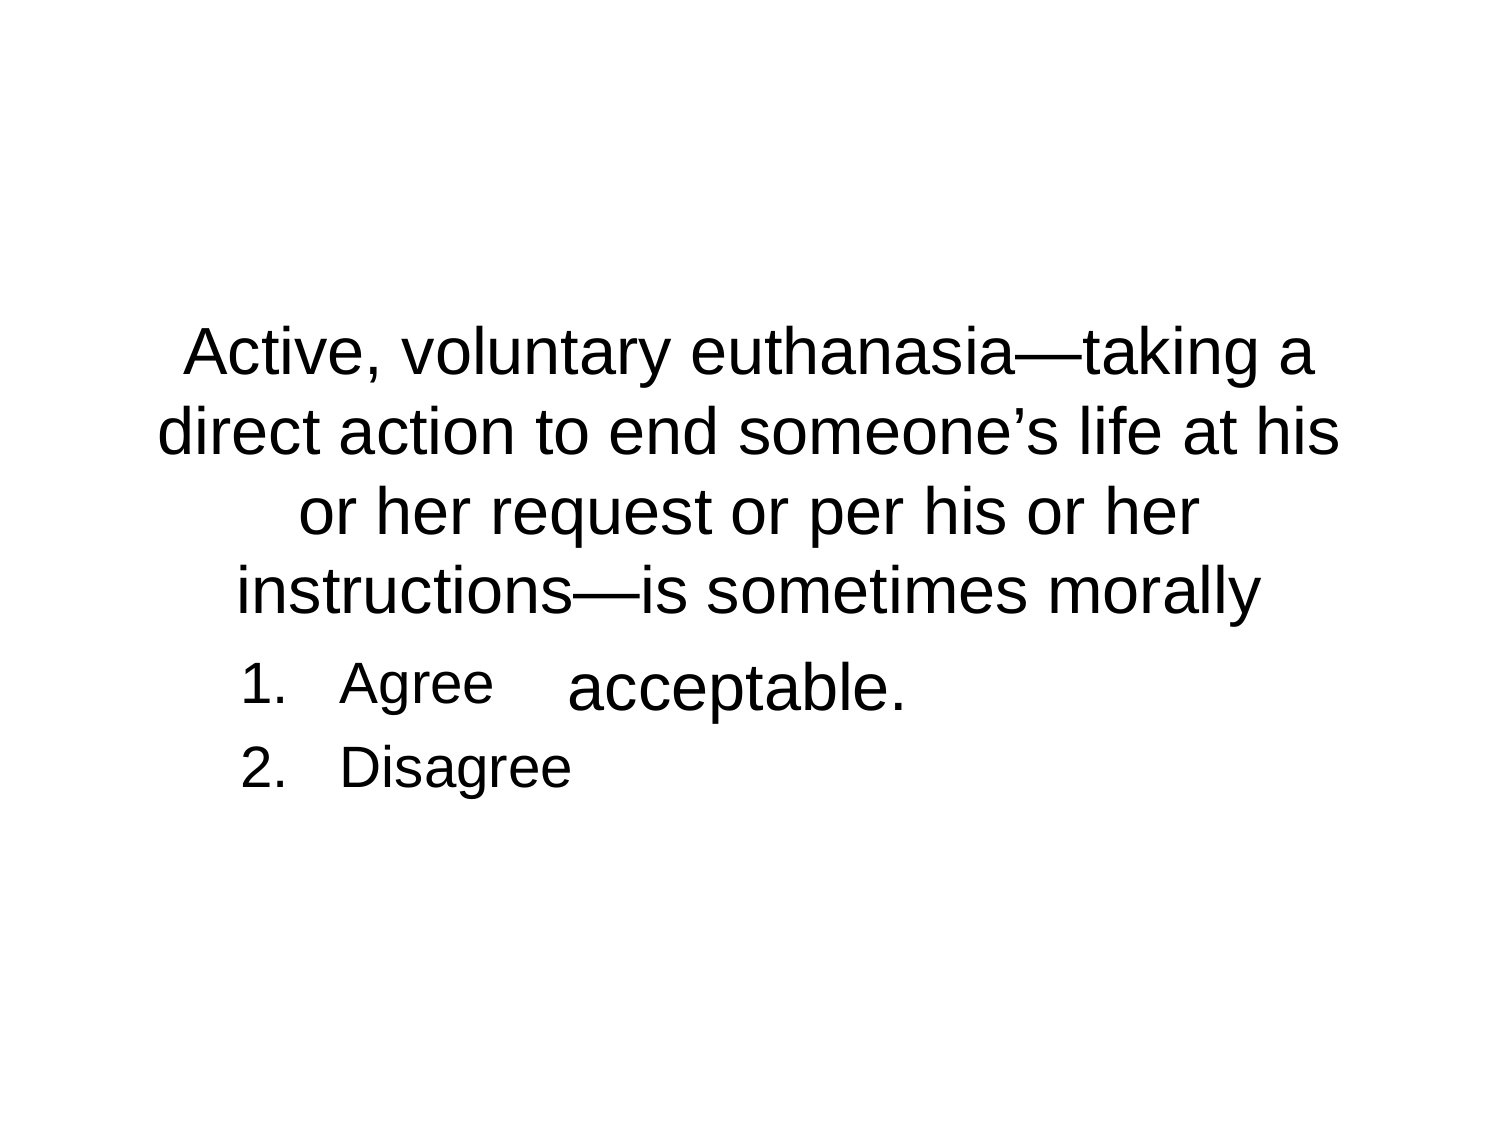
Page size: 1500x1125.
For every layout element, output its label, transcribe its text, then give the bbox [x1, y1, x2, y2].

title Active, voluntary euthanasia—taking a direct action to end someone’s life at his or her request or per his or her instructions—is sometimes morally acceptable. [112, 299, 1388, 542]
subtitle Agree Disagree [225, 637, 1276, 925]
